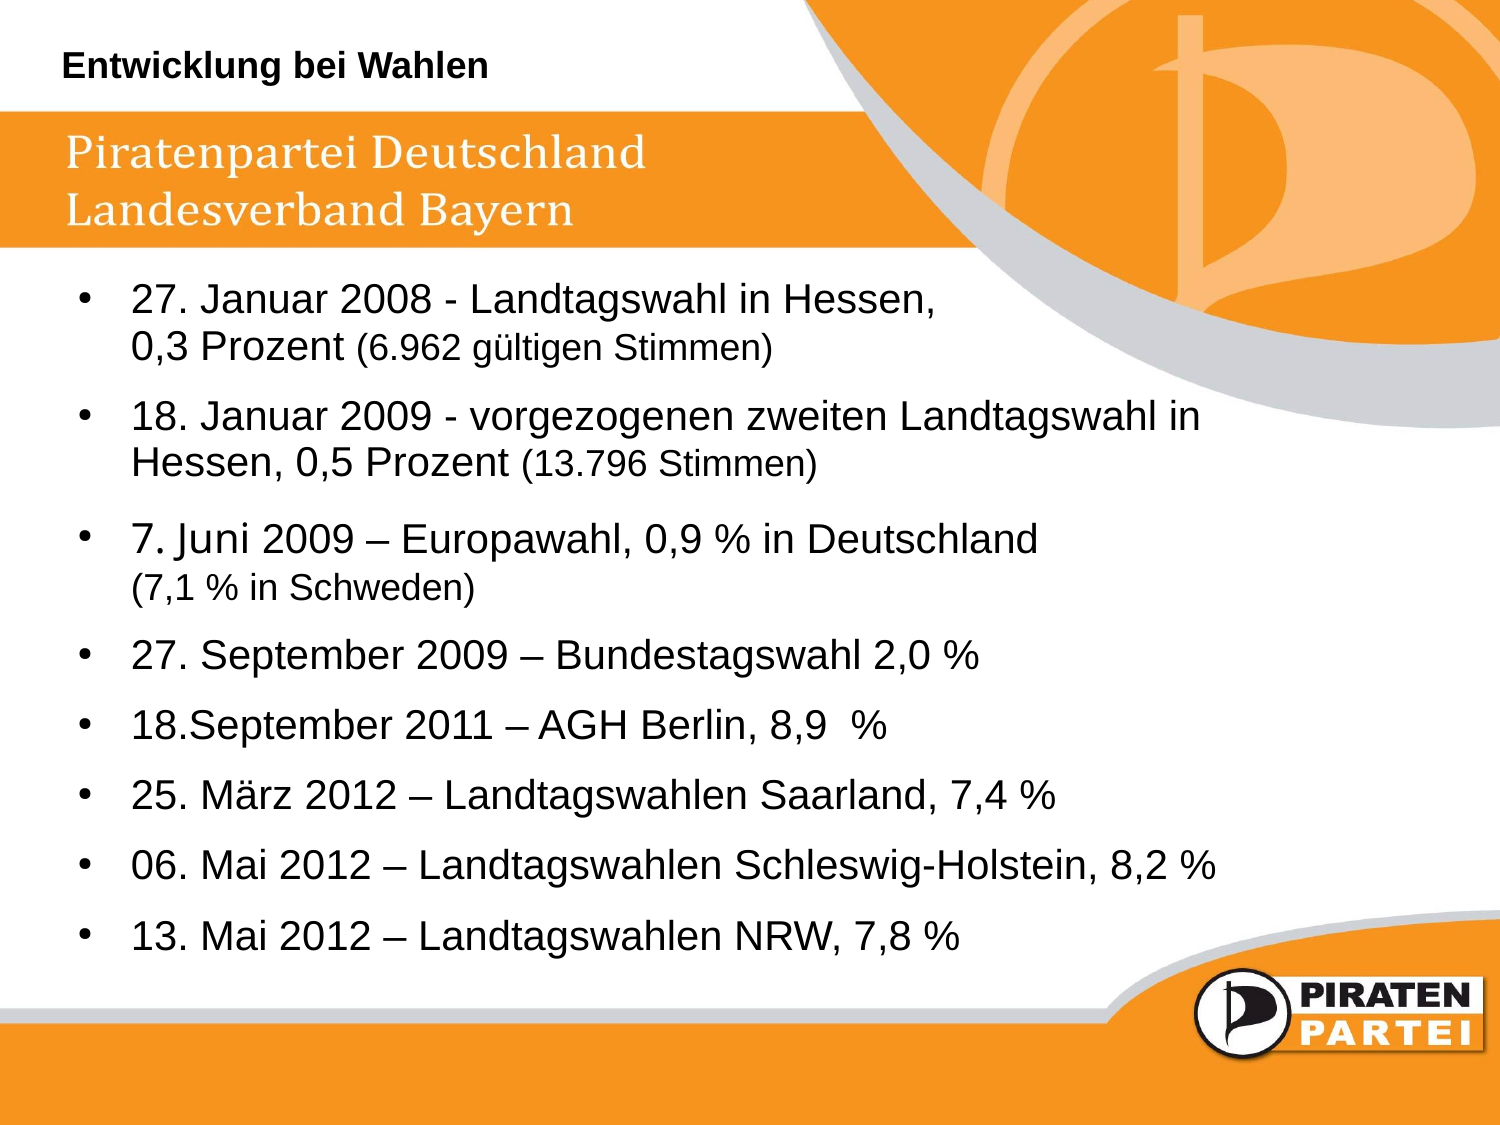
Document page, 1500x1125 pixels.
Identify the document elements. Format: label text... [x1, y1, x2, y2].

text_box 27. Januar 2008 - Landtagswahl in Hessen, 0,3 Prozent (6.962 gültigen Stimmen) 18. Januar 2009 - vorgezogenen zweiten Landtagswahl in Hessen, 0,5 Prozent (13.796 Stimmen) 7. Juni 2009 – Europawahl, 0,9 % in Deutschland (7,1 % in Schweden) 27. September 2009 – Bundestagswahl 2,0 % 18.September 2011 – AGH Berlin, 8,9 % 25. März 2012 – Landtagswahlen Saarland, 7,4 % 06. Mai 2012 – Landtagswahlen Schleswig-Holstein, 8,2 % 13. Mai 2012 – Landtagswahlen NRW, 7,8 % [0, 192, 1325, 960]
picture [0, 0, 1500, 1125]
title Entwicklung bei Wahlen [46, 27, 1397, 104]
